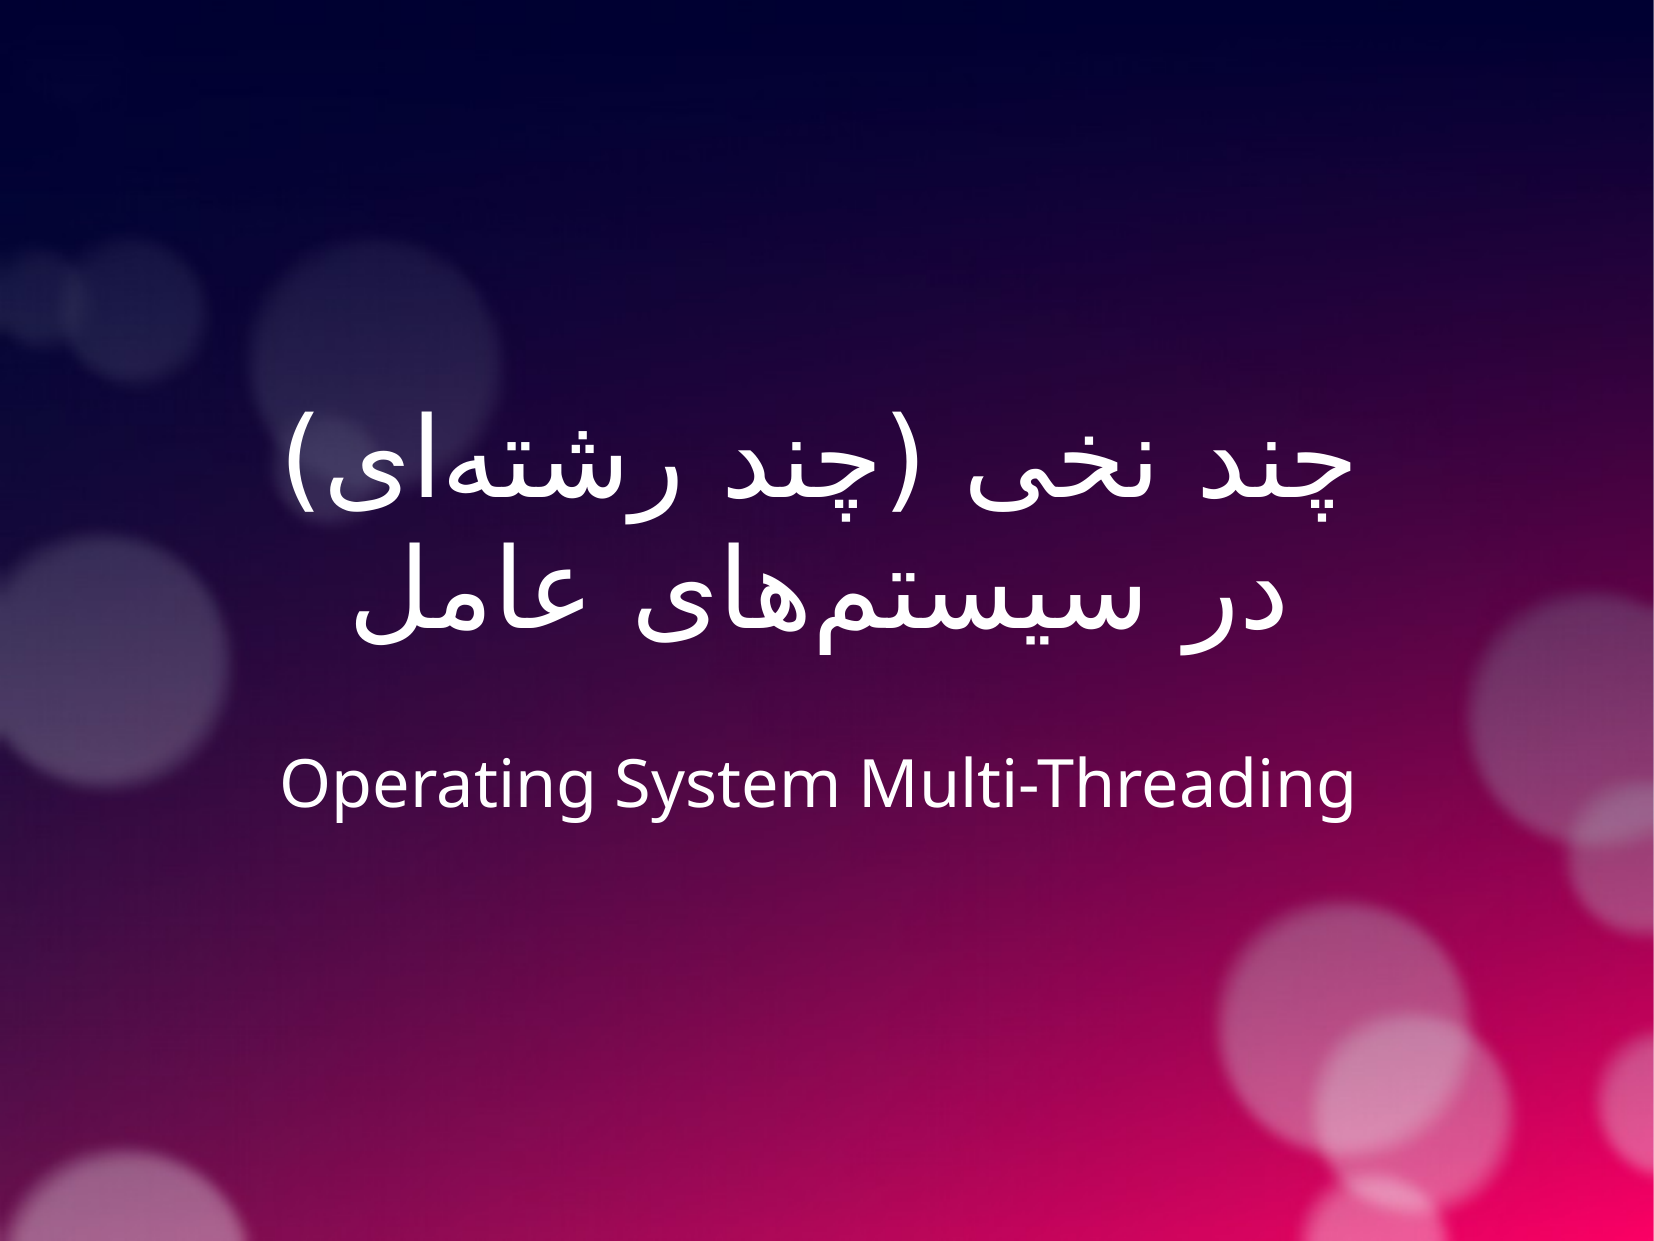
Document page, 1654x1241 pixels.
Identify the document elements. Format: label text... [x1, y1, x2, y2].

picture [0, 0, 1654, 1241]
title چند نخی (چند رشته‌ای) در سیستم‌های عامل [75, 370, 1564, 677]
subtitle Operating System Multi-Threading [75, 705, 1564, 859]
